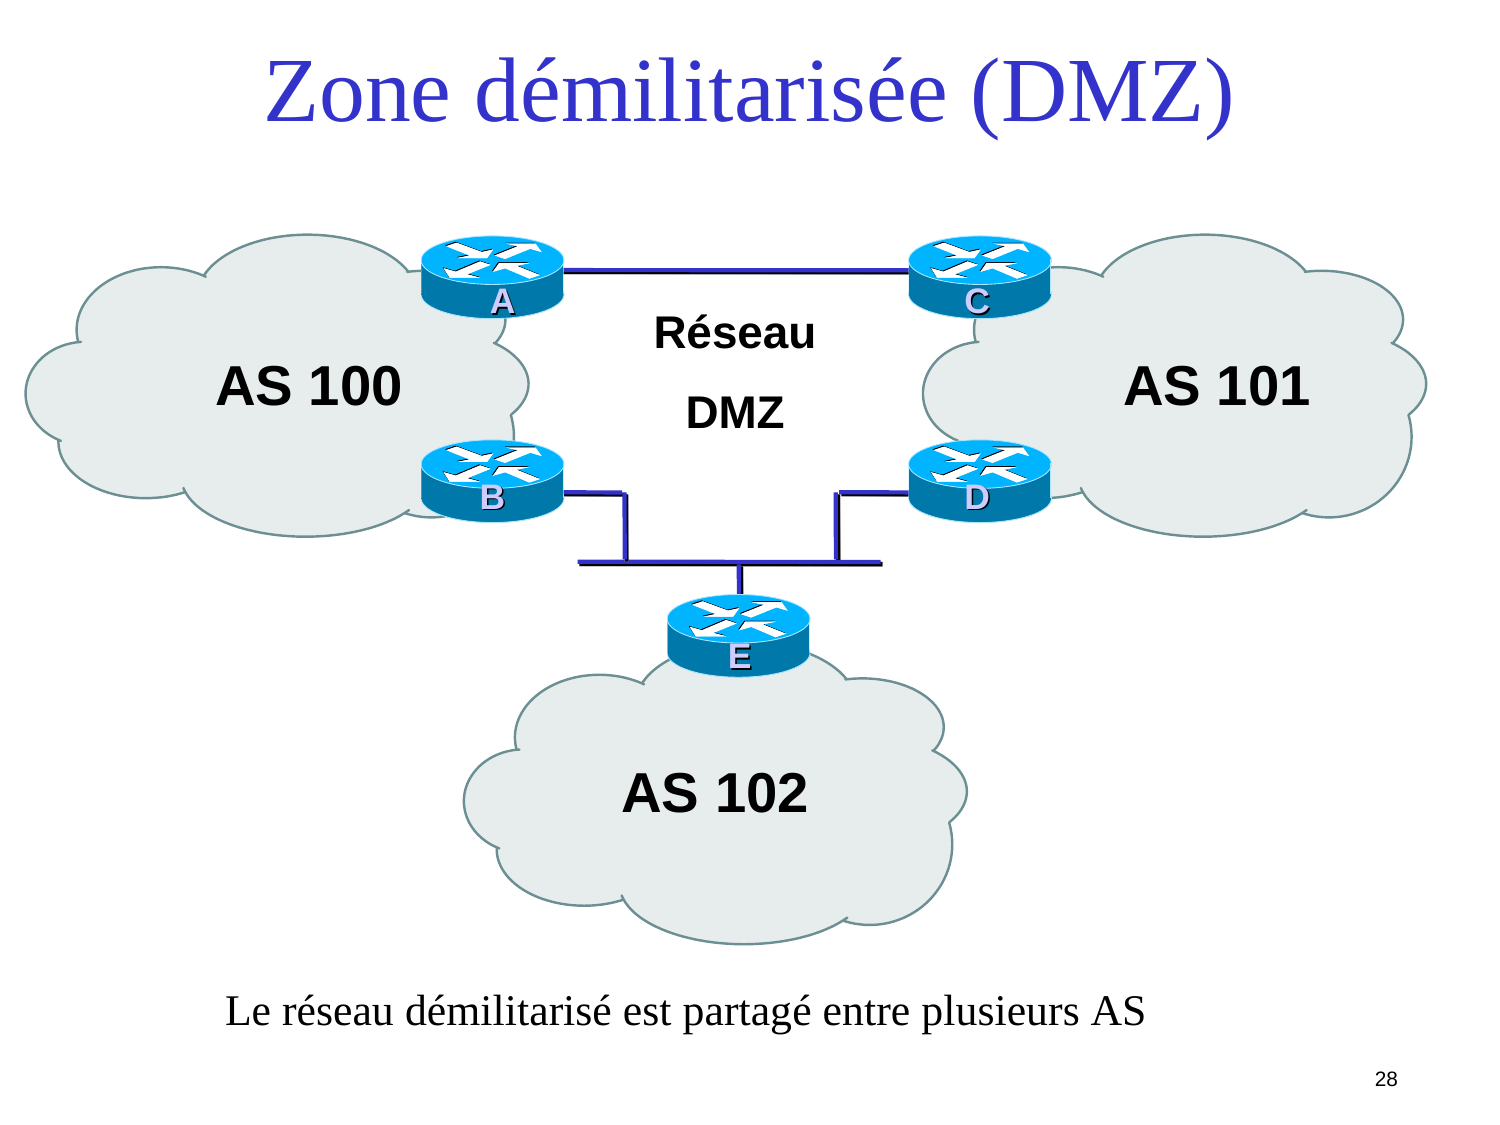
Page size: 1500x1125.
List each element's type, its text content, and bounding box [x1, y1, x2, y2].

text_box A [489, 281, 516, 322]
picture [982, 263, 1024, 278]
text_box E [727, 636, 752, 677]
text_box Réseau DMZ [599, 307, 871, 439]
picture [908, 232, 1431, 542]
picture [743, 602, 785, 617]
picture [694, 602, 737, 616]
picture [936, 447, 979, 461]
picture [23, 232, 567, 542]
picture [985, 244, 1027, 258]
picture [934, 262, 975, 277]
picture [461, 594, 972, 949]
text_box AS 101 [1103, 354, 1331, 418]
picture [936, 243, 979, 258]
picture [982, 467, 1024, 482]
list Le réseau démilitarisé est partagé entre plusieurs AS [67, 965, 1417, 1059]
text_box AS 100 [205, 354, 412, 418]
picture [985, 448, 1027, 462]
picture [741, 622, 783, 636]
text_box C [964, 281, 991, 322]
text_box AS 102 [608, 761, 822, 825]
text_box B [479, 476, 506, 517]
picture [934, 466, 975, 481]
picture [692, 621, 734, 636]
picture [667, 594, 734, 615]
title Zone démilitarisée (DMZ) [112, 0, 1388, 188]
text_box D [964, 476, 991, 517]
